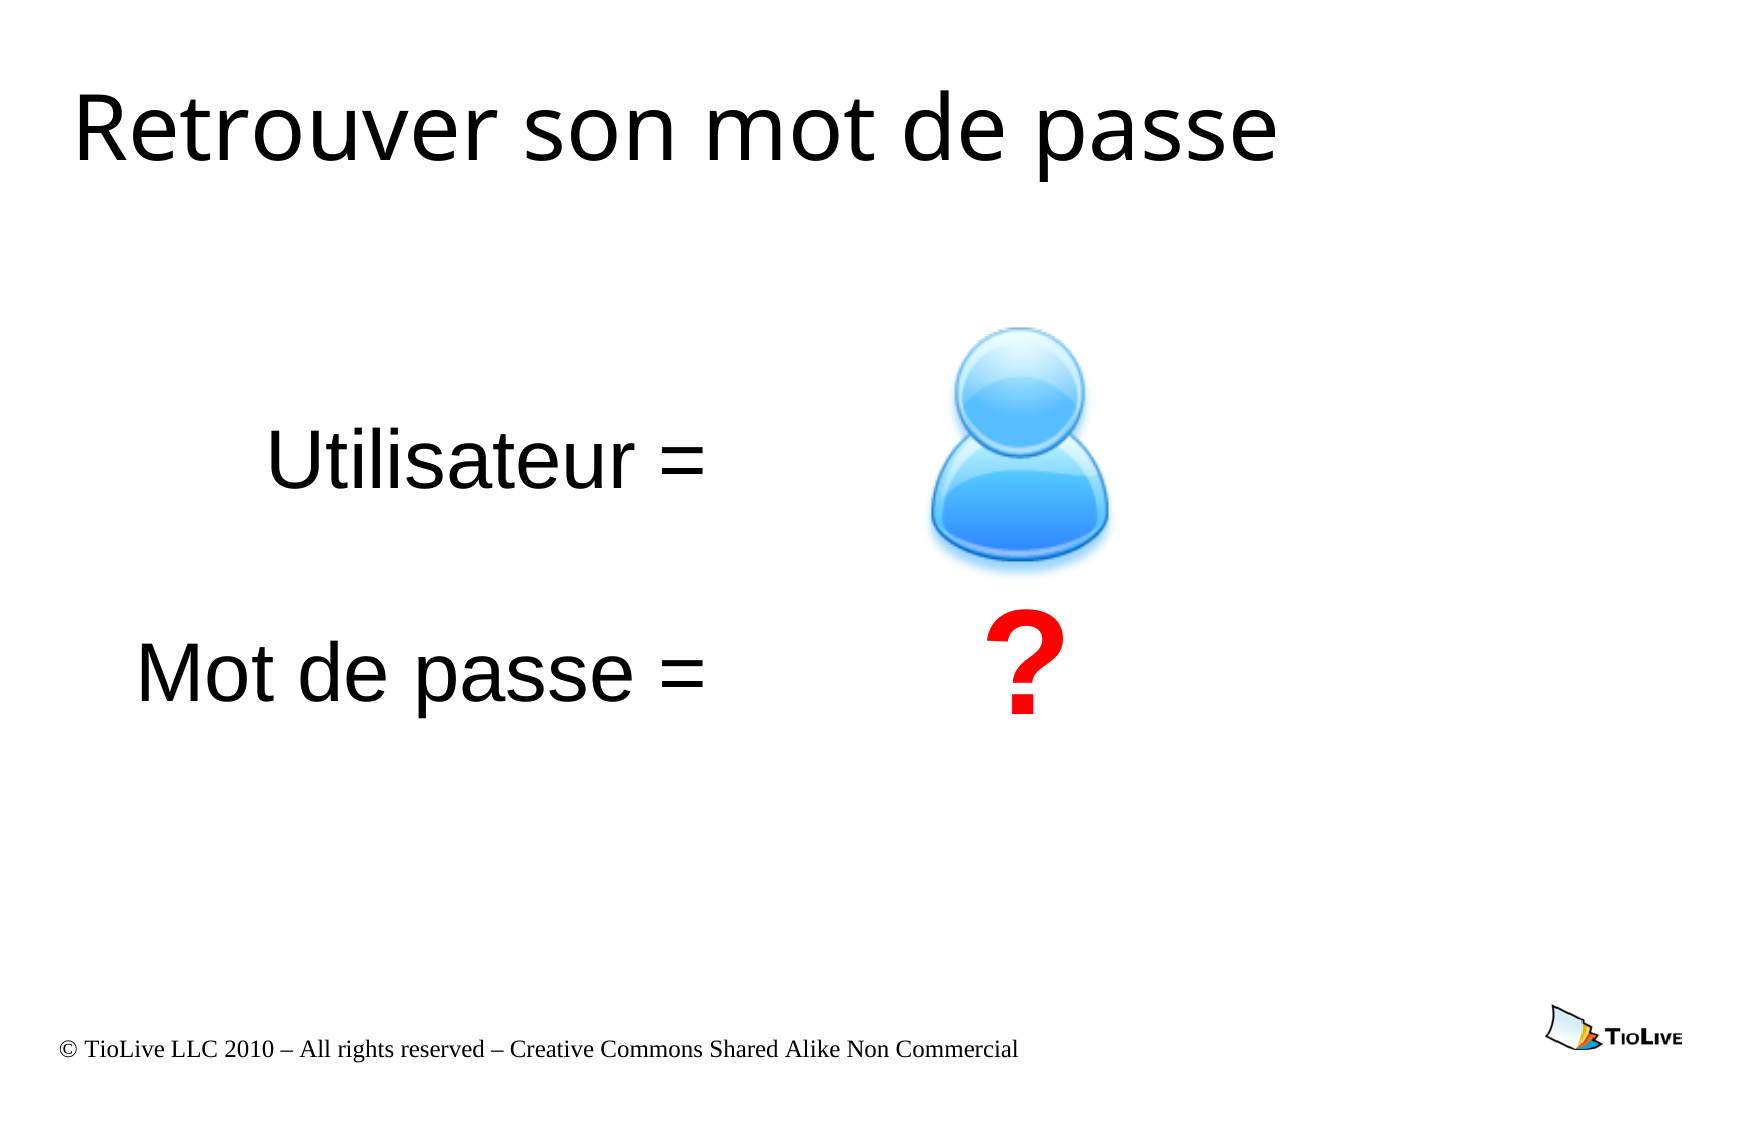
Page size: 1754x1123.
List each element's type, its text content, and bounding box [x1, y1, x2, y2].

title Retrouver son mot de passe [71, 63, 1707, 187]
text_box ? [980, 578, 1093, 747]
picture [885, 318, 1158, 592]
picture [1545, 1004, 1682, 1050]
text_box Mot de passe = [135, 626, 815, 720]
text_box Utilisateur = [265, 413, 885, 507]
